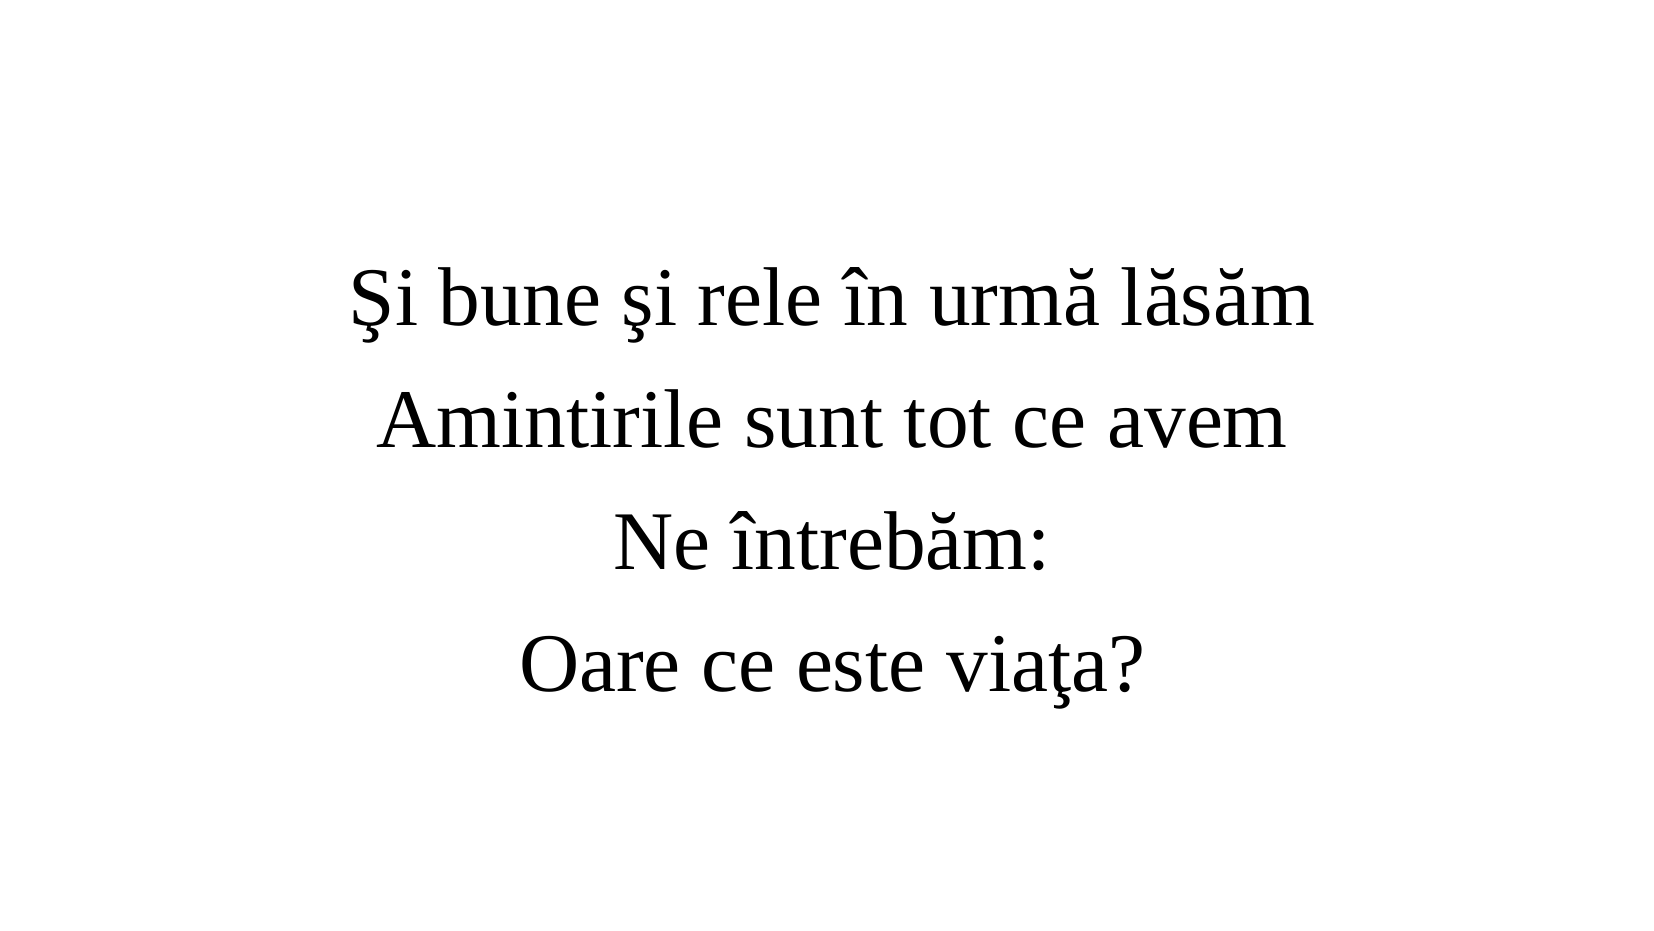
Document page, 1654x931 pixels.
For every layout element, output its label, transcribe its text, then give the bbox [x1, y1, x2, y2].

subtitle Şi bune şi rele în urmă lăsăm Amintirile sunt tot ce avem Ne întrebăm: Oare ce este viaţa? [94, 238, 1571, 712]
